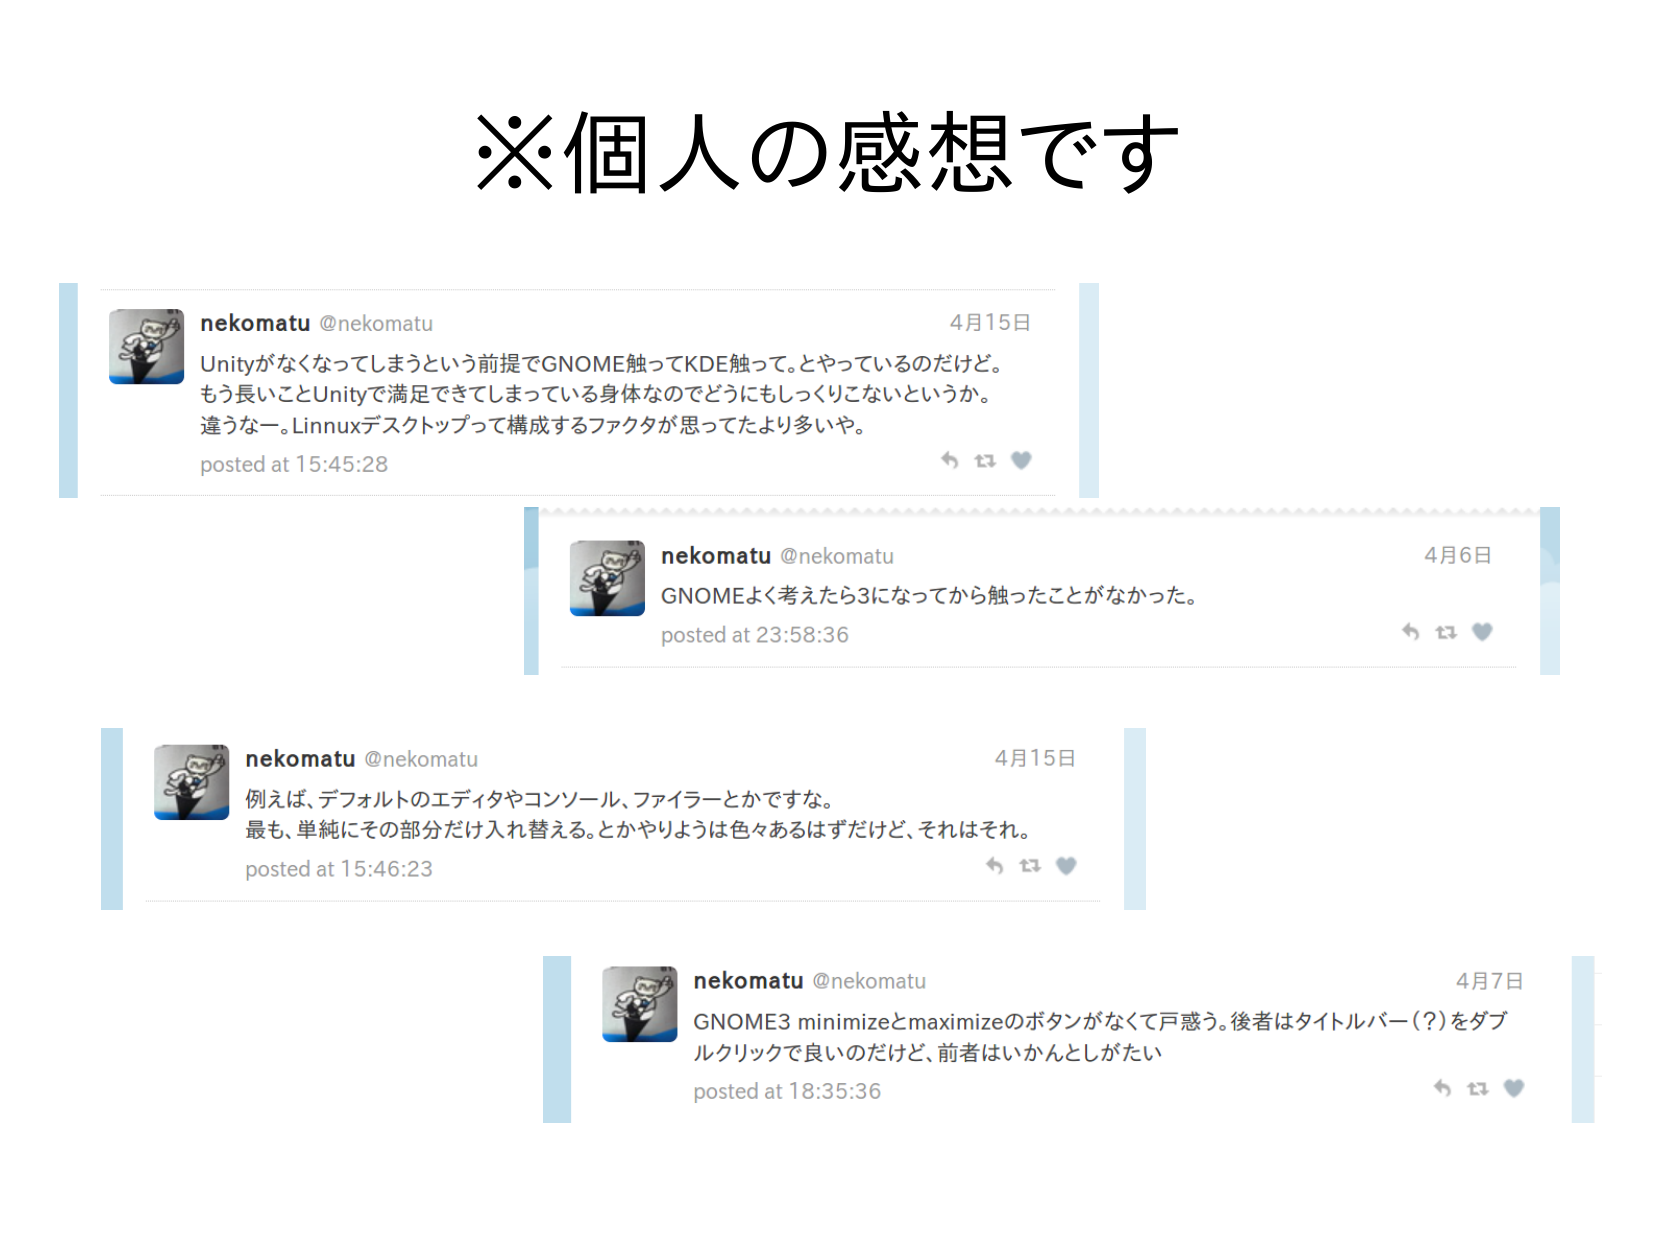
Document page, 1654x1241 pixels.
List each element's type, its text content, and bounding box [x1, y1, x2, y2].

title ※個人の感想です [82, 49, 1571, 257]
picture [524, 507, 1560, 675]
picture [59, 283, 1099, 499]
picture [101, 728, 1146, 910]
picture [543, 956, 1602, 1123]
